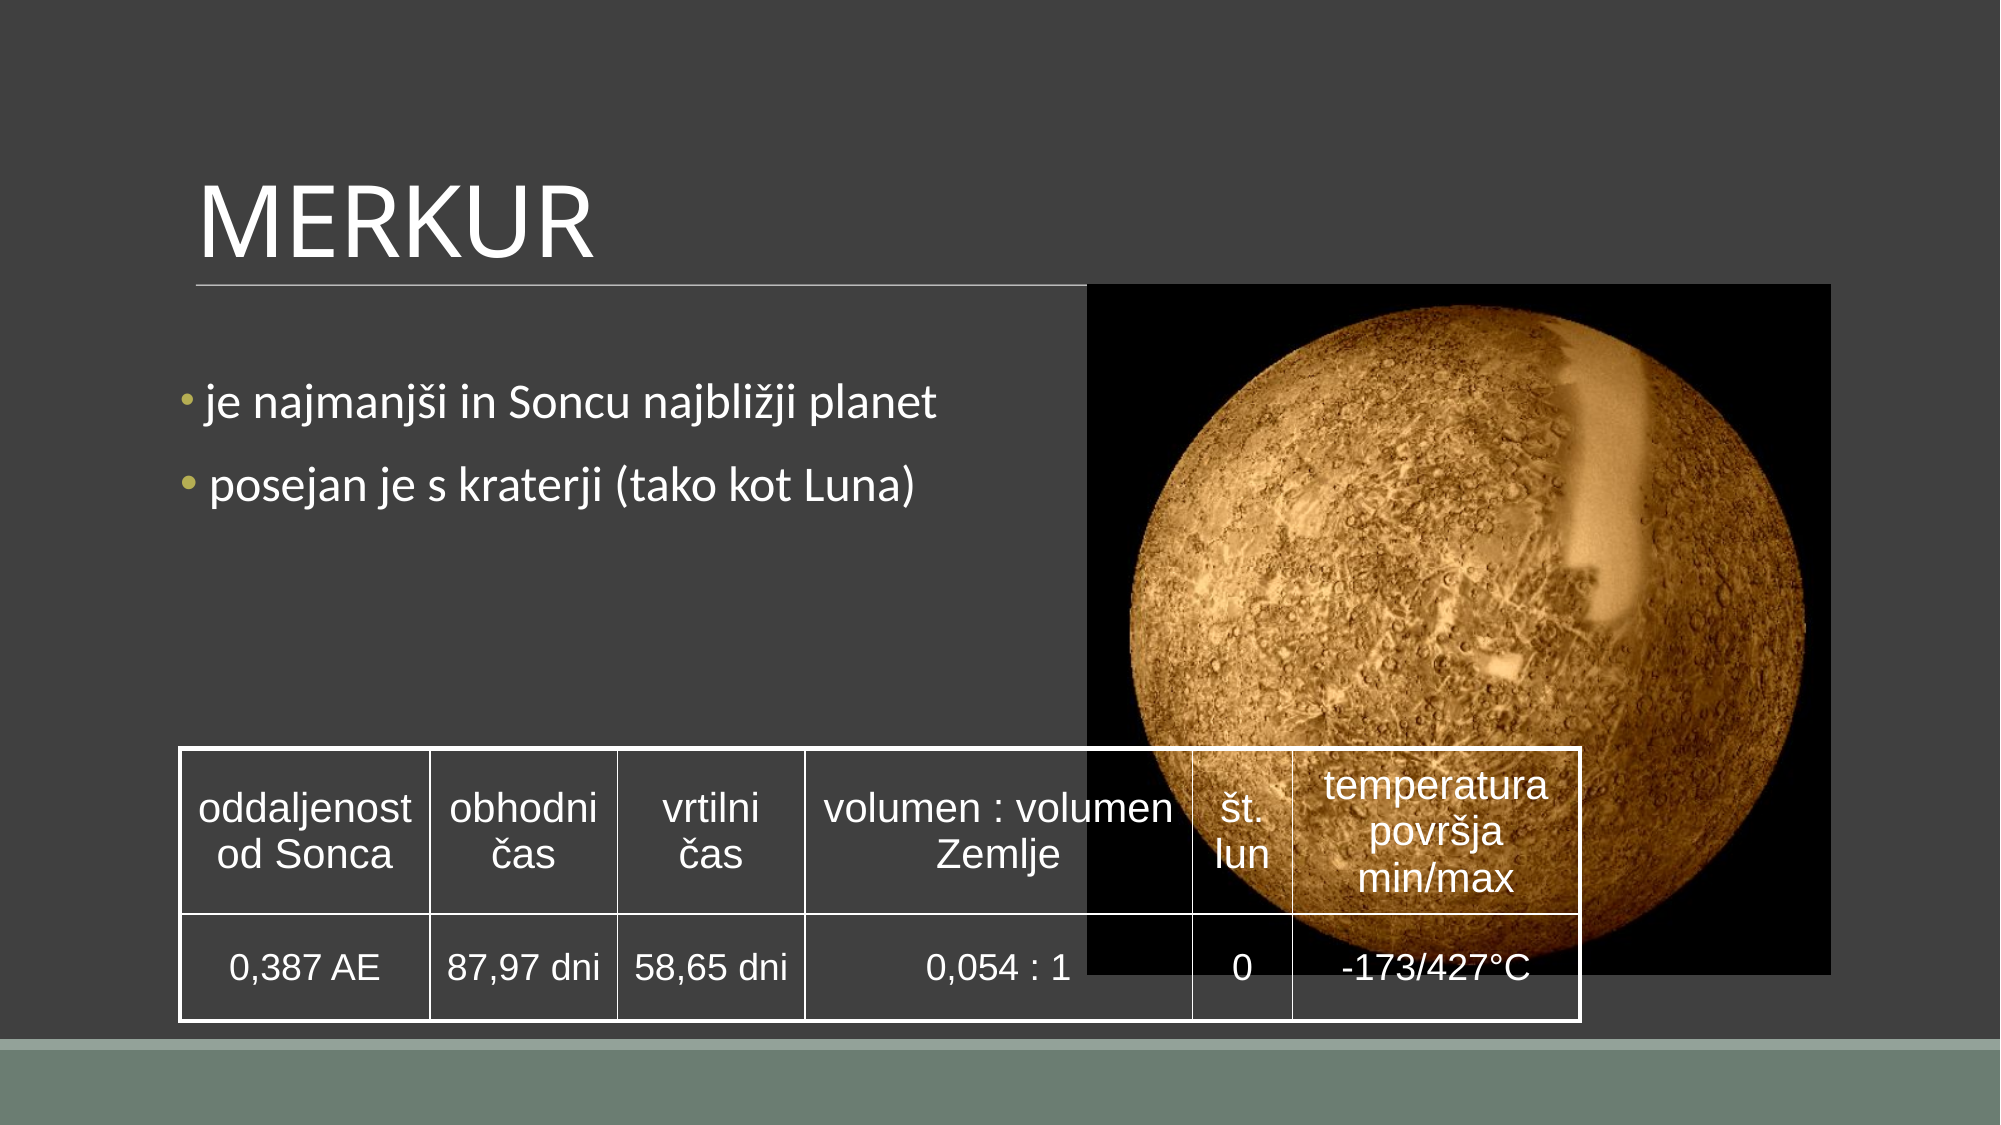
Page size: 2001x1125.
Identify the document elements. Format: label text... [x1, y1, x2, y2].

text_box [1087, 285, 1830, 974]
table_cell 0,387 AE [182, 915, 429, 1019]
table_header obhodni čas [431, 751, 617, 913]
title MERKUR [180, 47, 1830, 285]
table_cell 0,054 : 1 [806, 915, 1192, 1019]
table_header št. lun [1193, 751, 1292, 913]
table_cell 87,97 dni [431, 915, 617, 1019]
table_header temperatura površja min/max [1293, 751, 1578, 913]
table_cell 58,65 dni [618, 915, 804, 1019]
table_header oddaljenost od Sonca [182, 751, 429, 913]
list je najmanjši in Soncu najbližji planet posejan je s kraterji (tako kot Luna) [180, 367, 1028, 580]
table_header volumen : volumen Zemlje [806, 751, 1192, 913]
table_cell 0 [1193, 915, 1292, 1019]
table_header vrtilni čas [618, 751, 804, 913]
table_cell -173/427°C [1293, 915, 1578, 1019]
